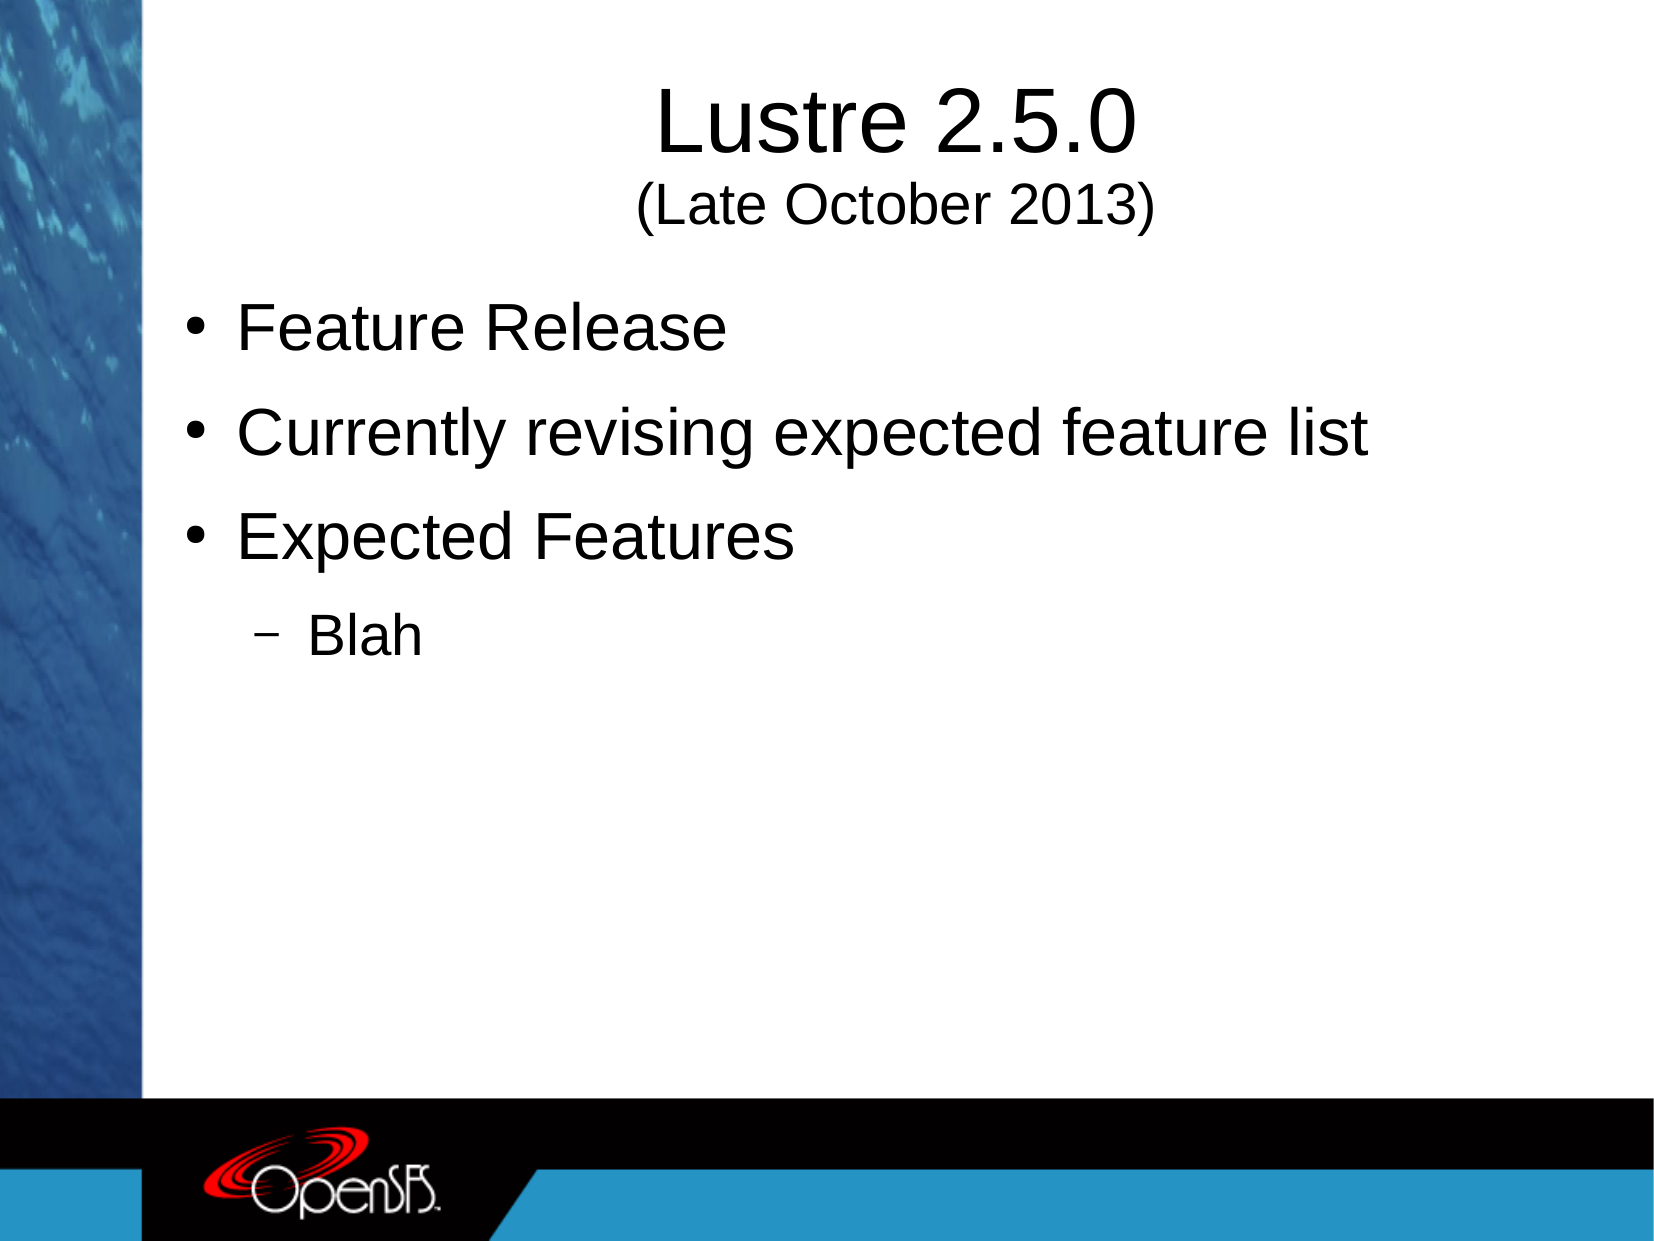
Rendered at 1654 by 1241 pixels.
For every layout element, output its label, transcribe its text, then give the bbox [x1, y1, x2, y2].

list Feature Release Currently revising expected feature list Expected Features Blah [166, 290, 1622, 1010]
title Lustre 2.5.0 (Late October 2013) [163, 49, 1630, 257]
picture [0, 0, 1654, 1241]
